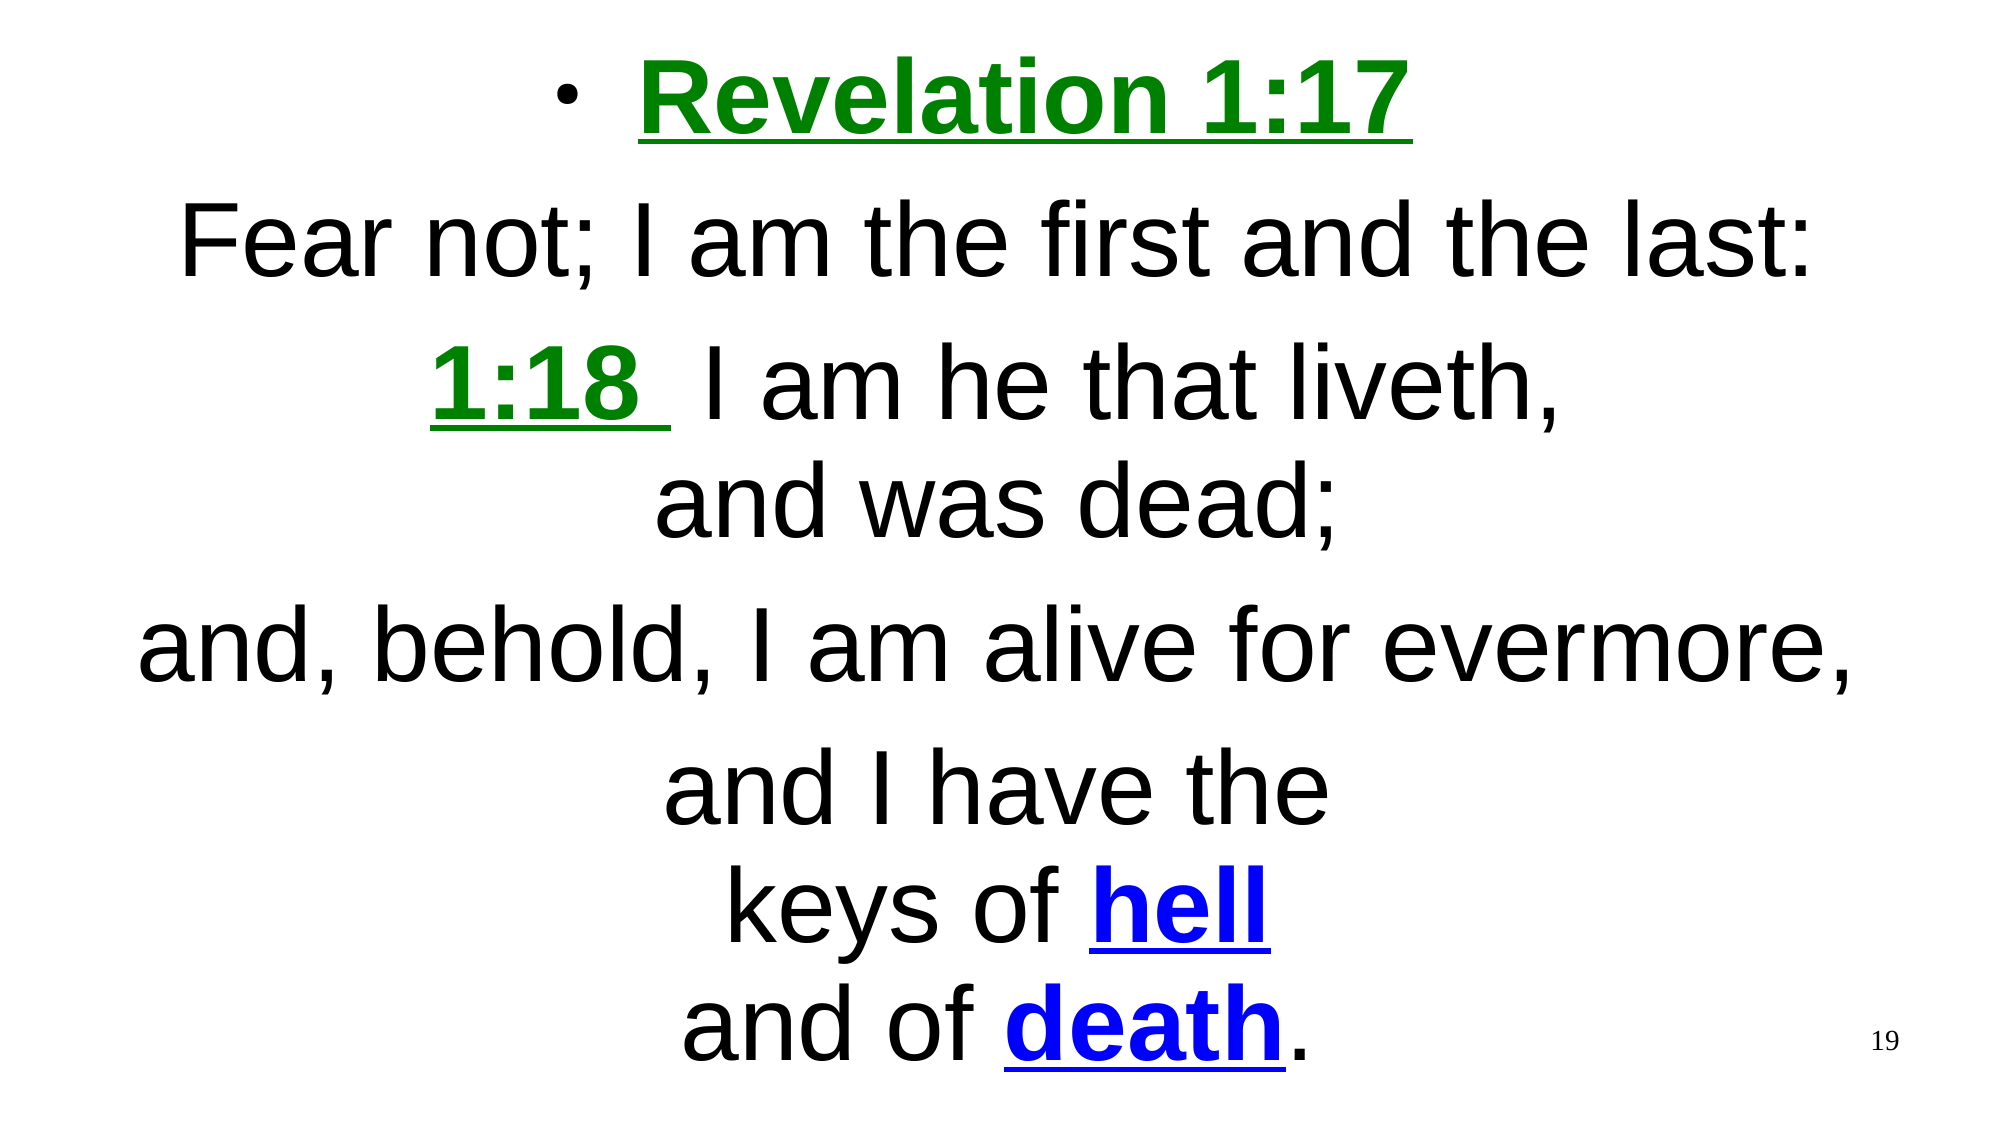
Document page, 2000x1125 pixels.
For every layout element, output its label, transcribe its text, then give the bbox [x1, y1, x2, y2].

list Revelation 1:17 Fear not; I am the first and the last: 1:18 I am he that liveth, and was dead; and, behold, I am alive for evermore, and I have the keys of hell and of death. [37, 37, 1988, 1088]
